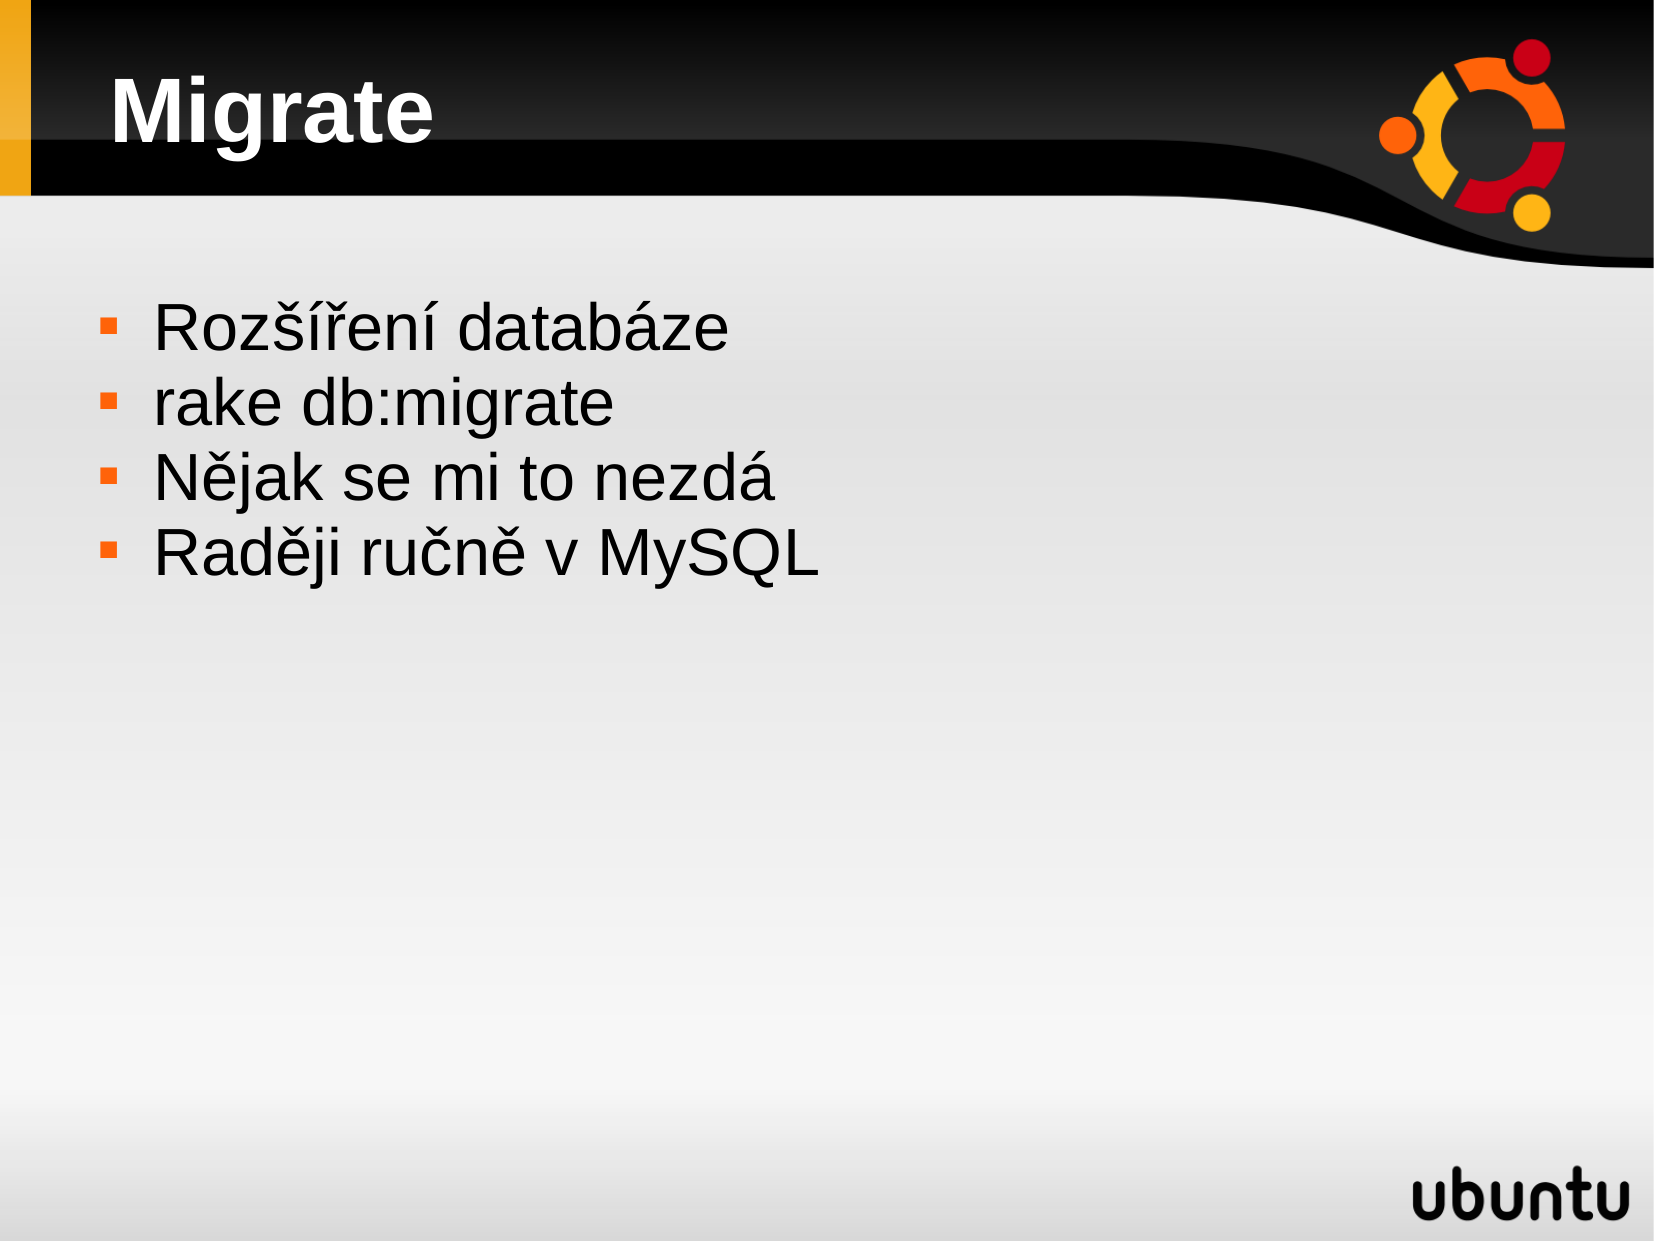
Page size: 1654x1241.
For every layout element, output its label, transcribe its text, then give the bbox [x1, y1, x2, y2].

title Migrate [76, 14, 1565, 207]
list Rozšíření databáze rake db:migrate Nějak se mi to nezdá Raději ručně v MySQL [82, 290, 1571, 1094]
picture [0, 0, 1654, 1241]
